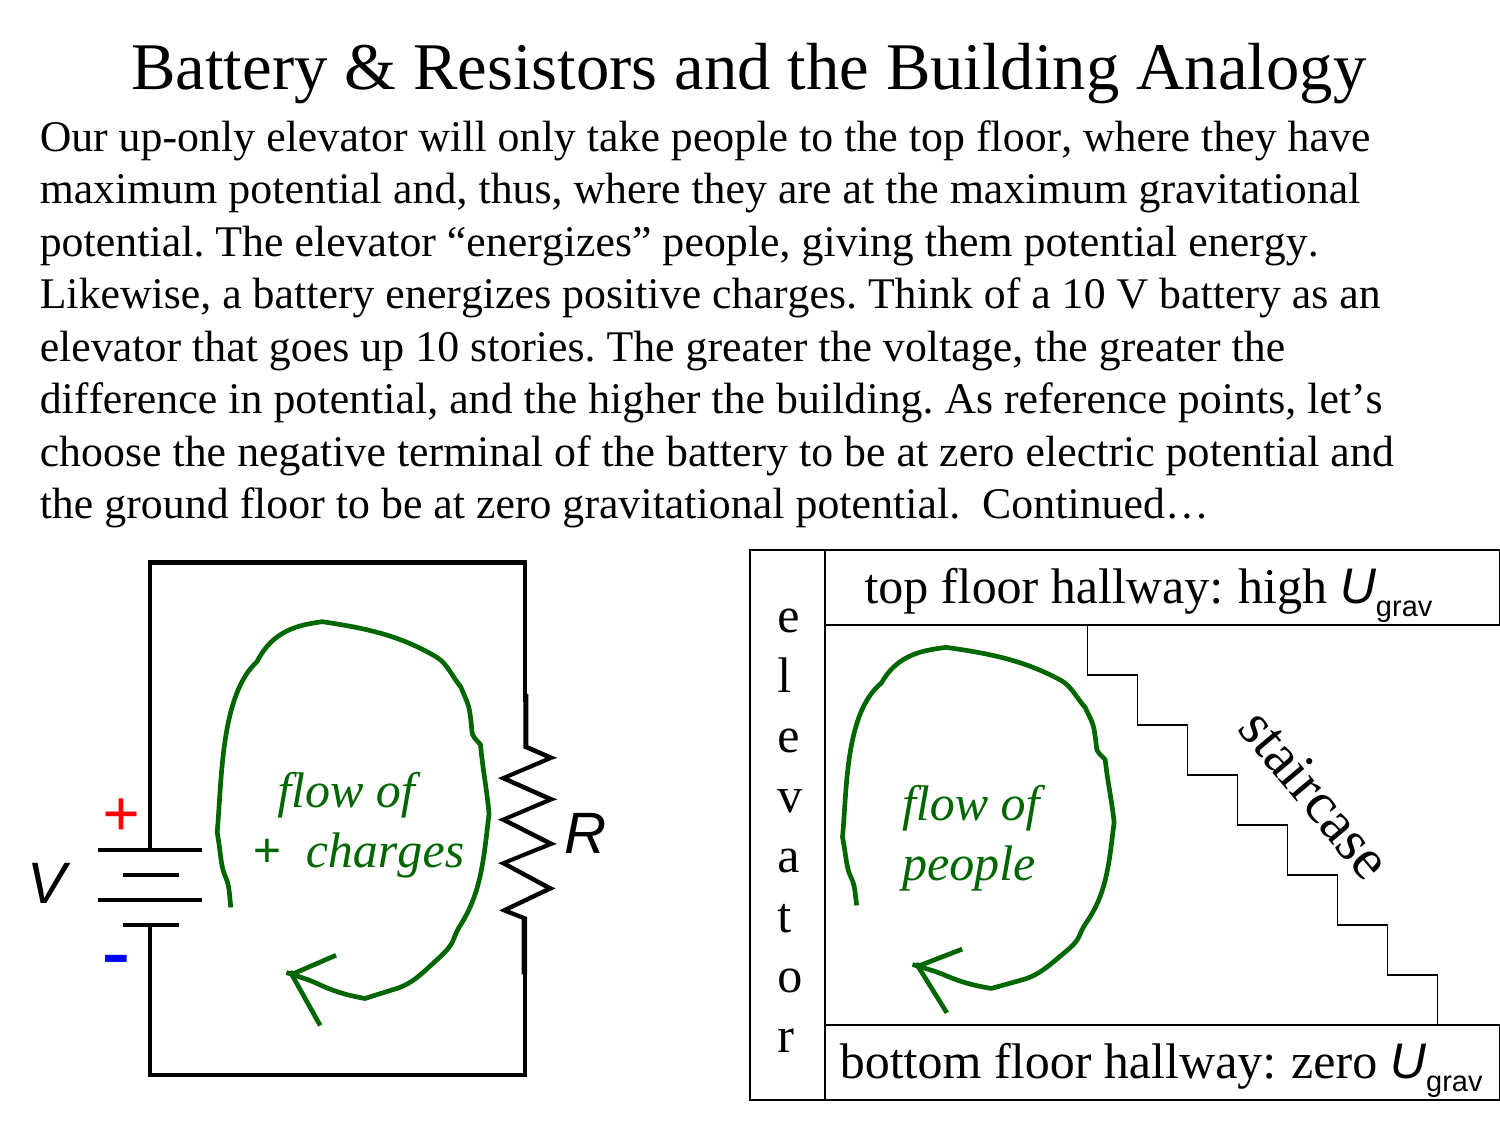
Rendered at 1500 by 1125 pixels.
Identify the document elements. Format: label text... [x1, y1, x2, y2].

text_box + [87, 762, 138, 858]
text_box flow of + charges [481, 749, 513, 886]
text_box - [87, 887, 138, 1003]
text_box flow of + charges [237, 749, 486, 886]
text_box elevator [762, 574, 813, 1071]
text_box top floor hallway: high Ugrav [849, 537, 1500, 630]
picture [497, 693, 558, 975]
title Battery & Resistors and the Building Analogy [112, 0, 1388, 99]
text_box flow of people [887, 762, 1163, 898]
text_box [750, 549, 849, 1101]
text_box Our up-only elevator will only take people to the top floor, where they have maximum potential and, thus, where they are at the maximum gravitational potential. The elevator “energizes” people, giving them potential energy. Likewise, a battery energizes positive charges. Think of a 10 V battery as an elevator that goes up 10 stories. The greater the voltage, the greater the difference in potential, and the higher the building. As reference points, let’s choose the negative terminal of the battery to be at zero electric potential and the ground floor to be at zero gravitational potential. Continued… [24, 99, 1463, 536]
text_box staircase [1212, 675, 1500, 1000]
text_box bottom floor hallway: zero Ugrav [824, 1012, 1500, 1105]
text_box V [12, 837, 138, 923]
text_box R [549, 787, 676, 873]
